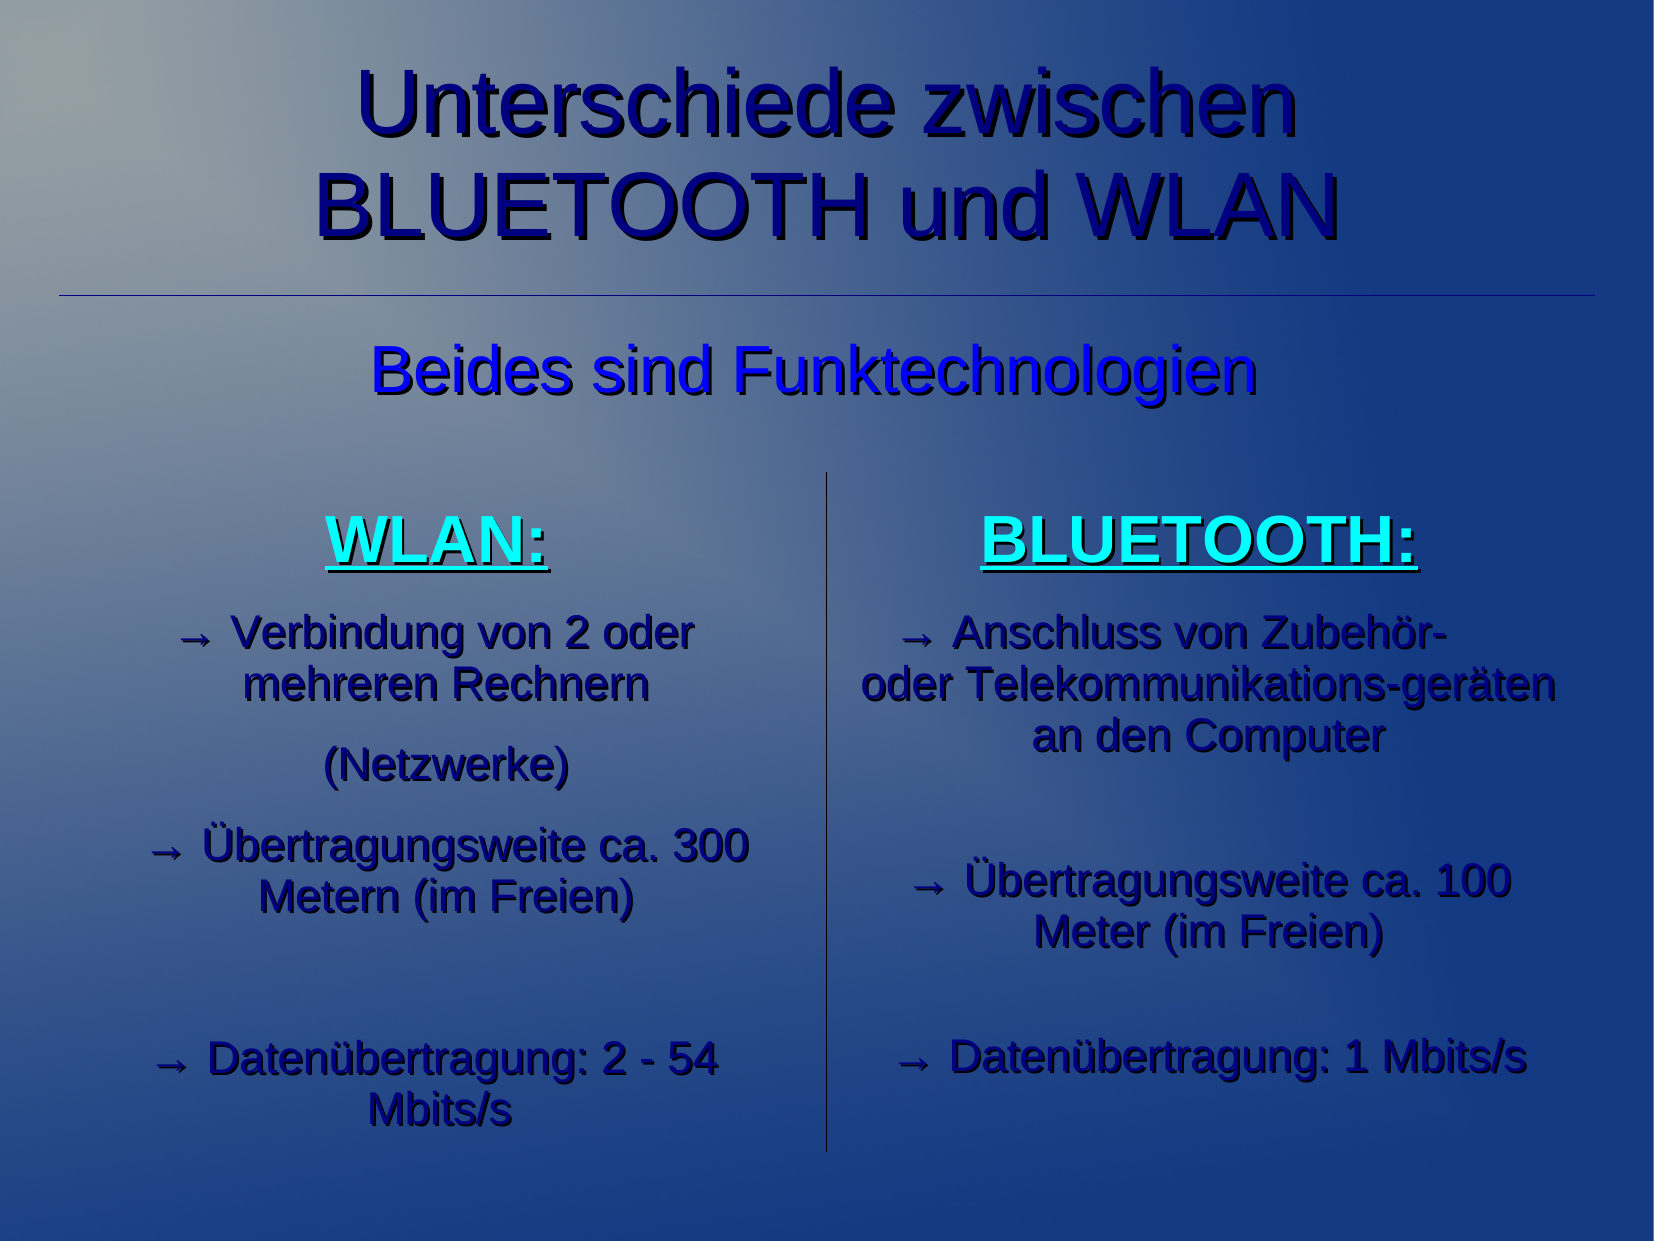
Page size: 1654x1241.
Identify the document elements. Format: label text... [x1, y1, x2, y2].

text_box Beides sind Funktechnologien [354, 324, 1300, 415]
title Unterschiede zwischen BLUETOOTH und WLAN [82, 49, 1571, 257]
list BLUETOOTH: → Anschluss von Zubehör- oder Telekommunikations-geräten an den Computer → Übertragungsweite ca. 100 Meter (im Freien) → Datenübertragung: 1 Mbits/s [845, 501, 1572, 1094]
picture [0, 0, 1654, 1241]
list WLAN: → Verbindung von 2 oder mehreren Rechnern (Netzwerke) → Übertragungsweite ca. 300 Metern (im Freien) → Datenübertragung: 2 - 54 Mbits/s [82, 501, 809, 1182]
